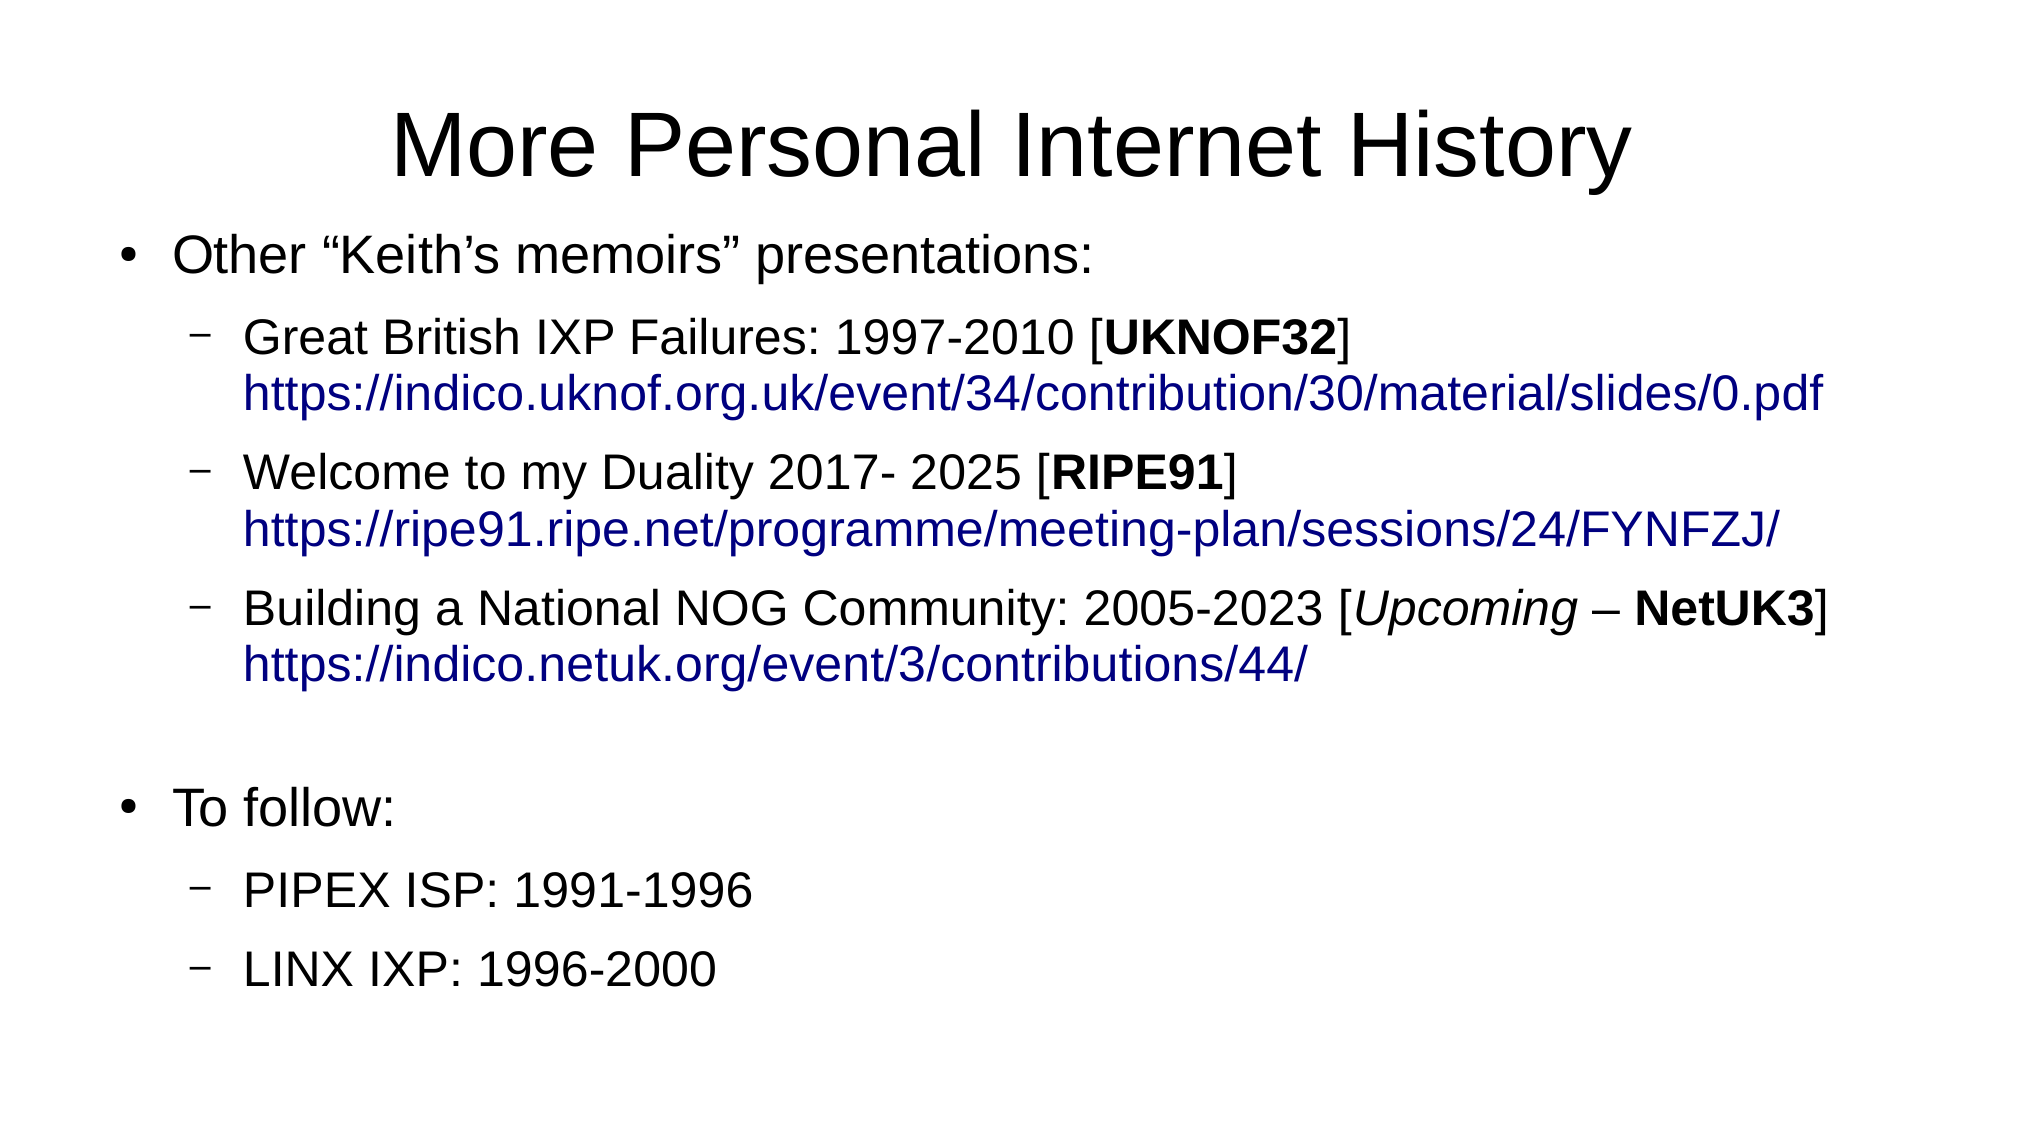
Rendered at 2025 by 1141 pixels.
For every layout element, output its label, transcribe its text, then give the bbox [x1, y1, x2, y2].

list Other “Keith’s memoirs” presentations: Great British IXP Failures: 1997-2010 [UKNOF32] https://indico.uknof.org.uk/event/34/contribution/30/material/slides/0.pdf Welcome to my Duality 2017- 2025 [RIPE91] https://ripe91.ripe.net/programme/meeting-plan/sessions/24/FYNFZJ/ Building a National NOG Community: 2005-2023 [Upcoming – NetUK3] https://indico.netuk.org/event/3/contributions/44/ To follow: PIPEX ISP: 1991-1996 LINX IXP: 1996-2000 [101, 224, 1950, 1088]
title More Personal Internet History [101, 45, 1924, 224]
